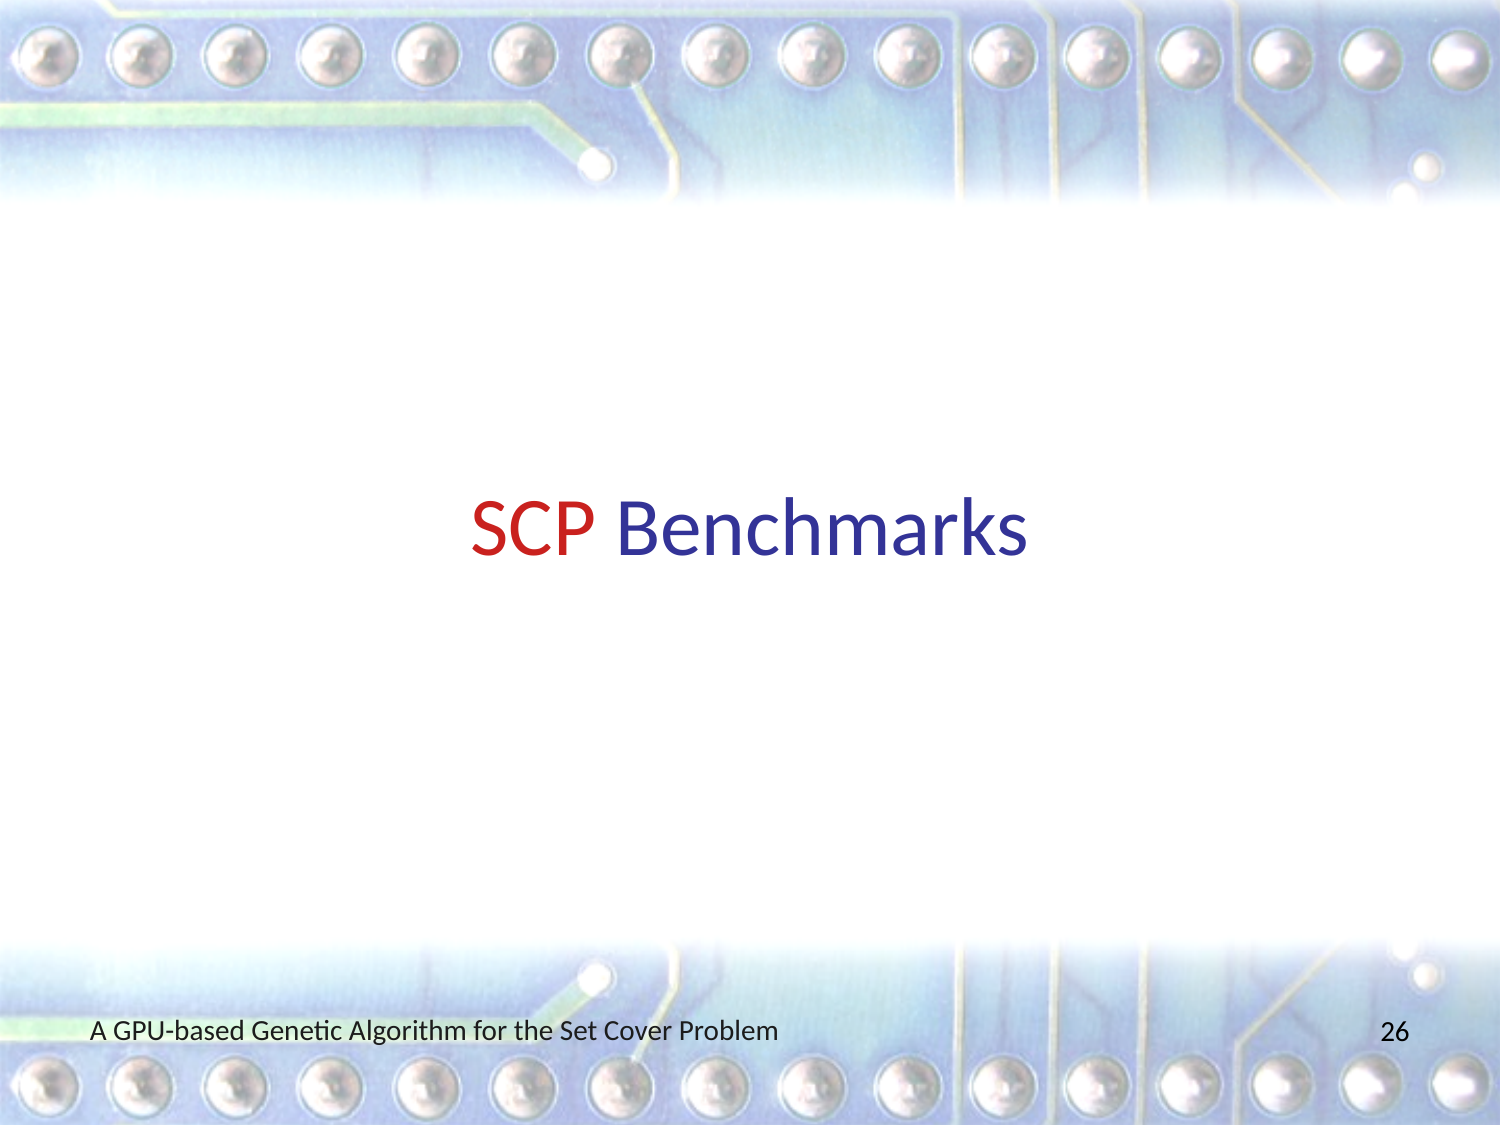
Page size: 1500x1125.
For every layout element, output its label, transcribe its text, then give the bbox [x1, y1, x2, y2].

slide_number A GPU-based Genetic Algorithm for the Set Cover Problem [74, 979, 1113, 1055]
picture [0, 884, 1500, 1125]
title SCP Benchmarks [75, 470, 1425, 575]
picture [0, 0, 1500, 261]
